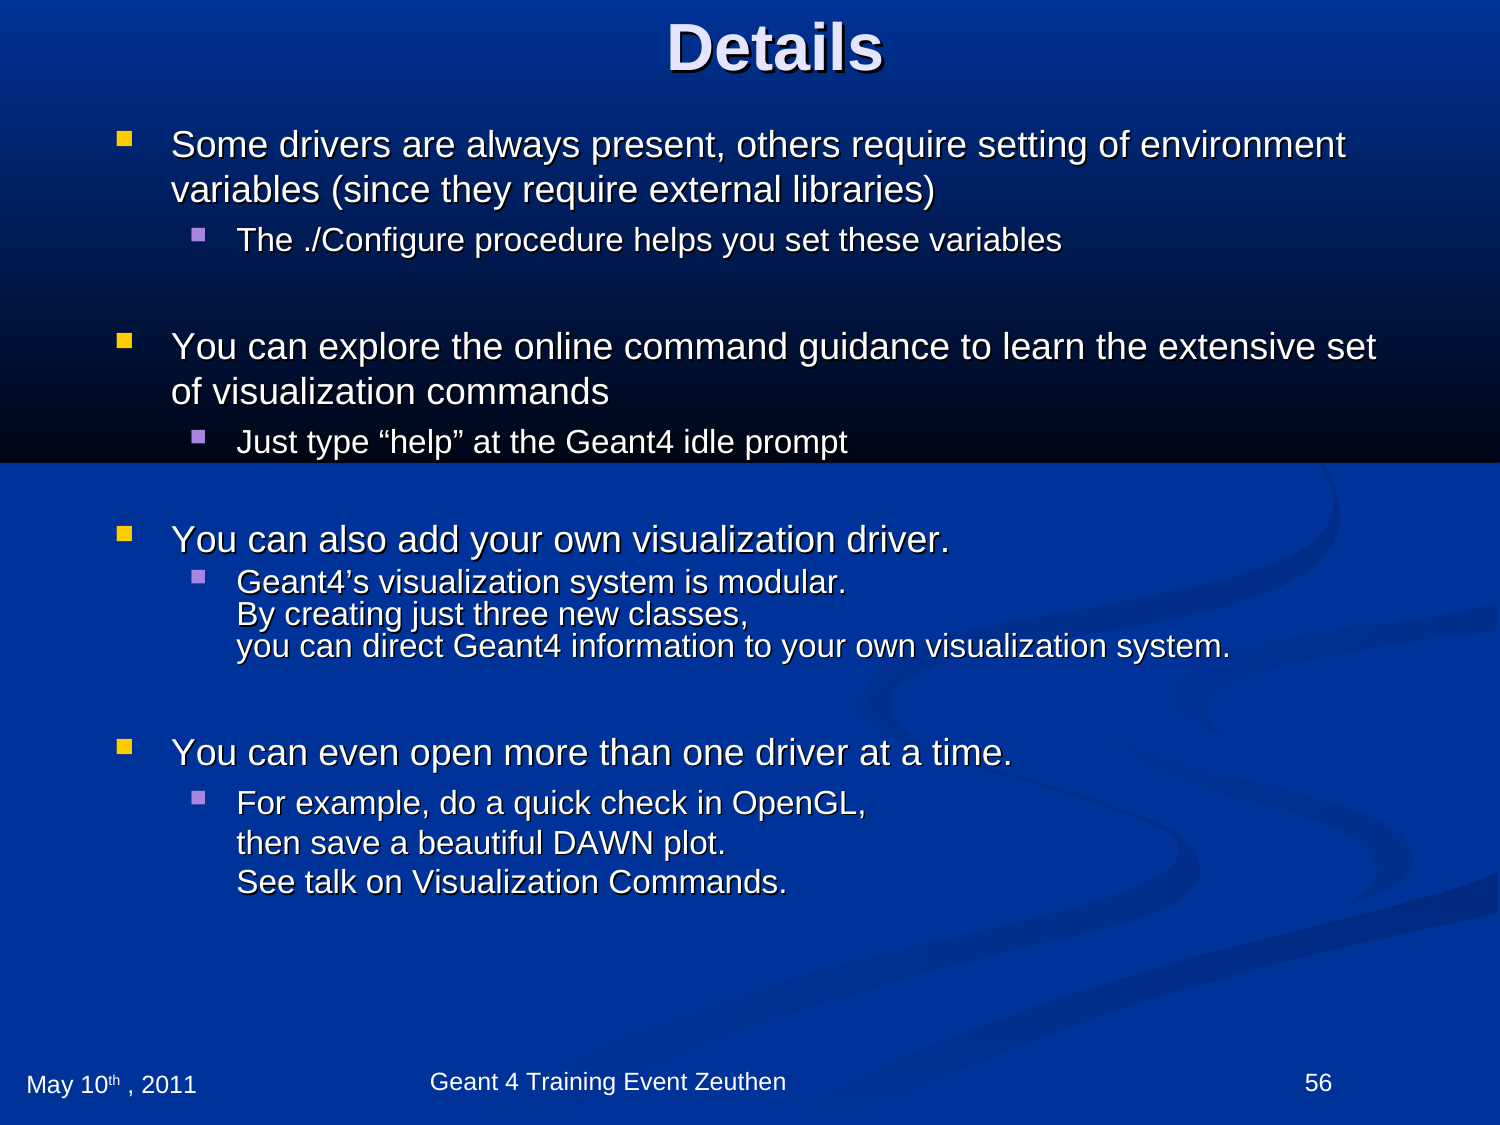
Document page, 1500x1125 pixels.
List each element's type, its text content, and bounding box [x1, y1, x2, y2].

list Some drivers are always present, others require setting of environment variables (since they require external libraries) The ./Configure procedure helps you set these variables You can explore the online command guidance to learn the extensive set of visualization commands Just type “help” at the Geant4 idle prompt You can also add your own visualization driver. Geant4’s visualization system is modular. By creating just three new classes, you can direct Geant4 information to your own visualization system. You can even open more than one driver at a time. For example, do a quick check in OpenGL, then save a beautiful DAWN plot. See talk on Visualization Commands. [99, 112, 1411, 908]
title Details [165, 0, 1385, 92]
